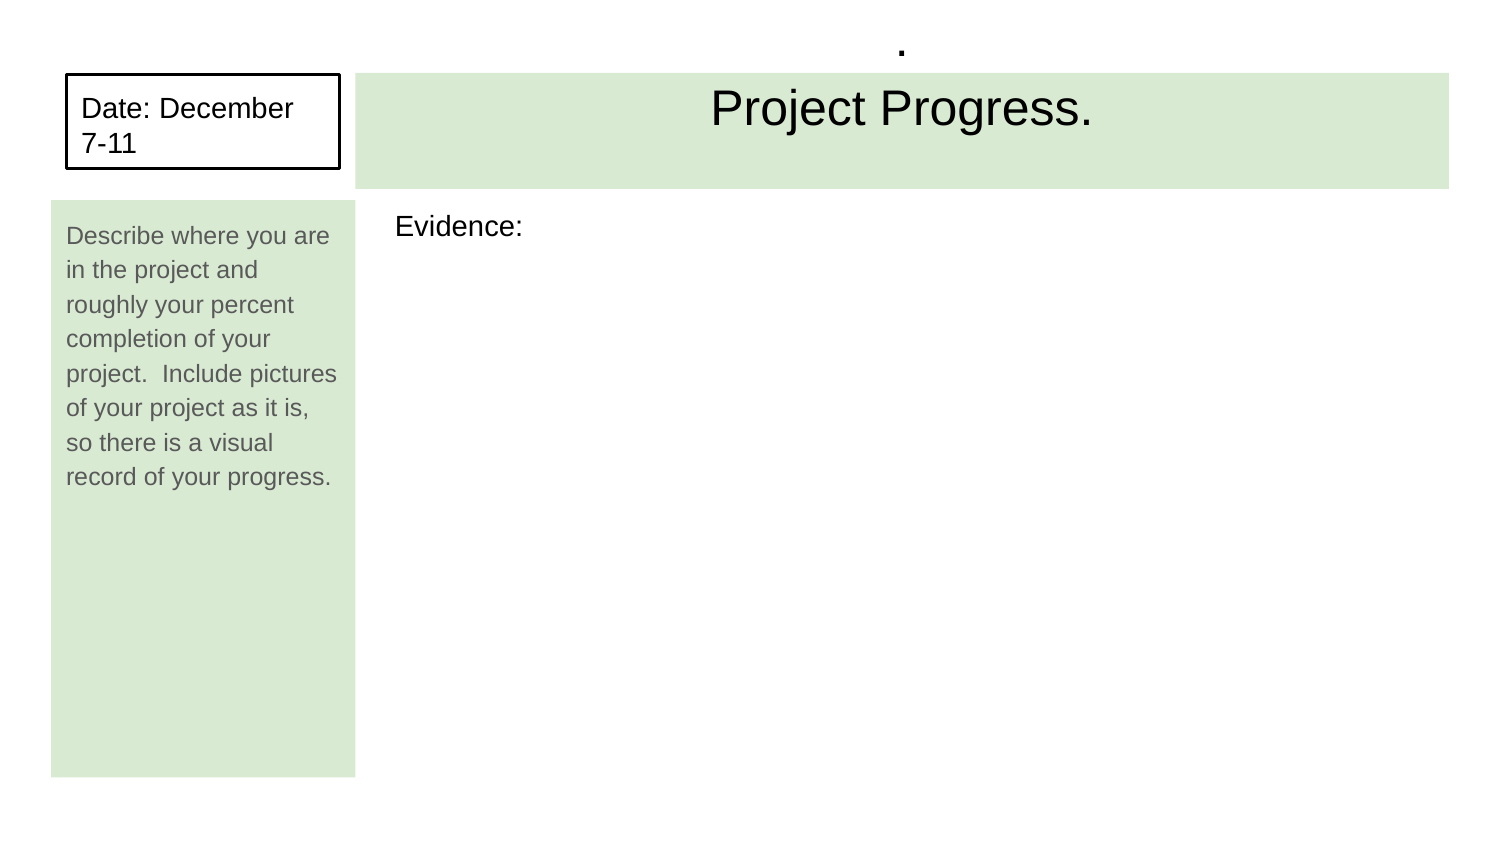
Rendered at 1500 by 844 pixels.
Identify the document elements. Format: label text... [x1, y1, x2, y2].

list Describe where you are in the project and roughly your percent completion of your project. Include pictures of your project as it is, so there is a visual record of your progress. [51, 200, 356, 778]
text_box Evidence: [379, 191, 1449, 781]
title . Project Progress. [355, 72, 1449, 189]
text_box Date: December 7-11 [66, 74, 340, 169]
